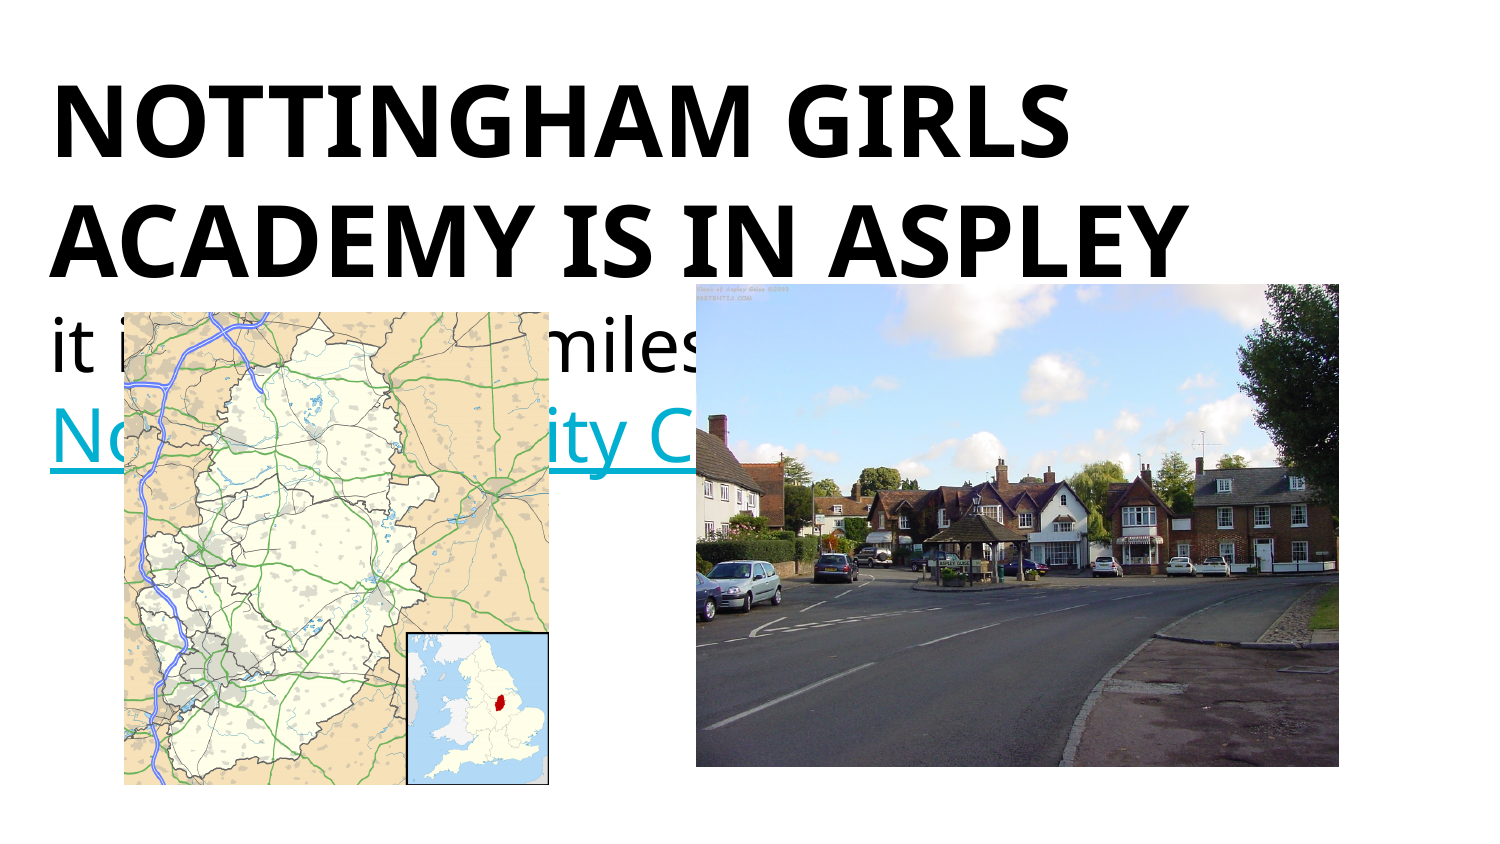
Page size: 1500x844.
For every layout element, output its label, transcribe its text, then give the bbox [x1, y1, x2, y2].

picture [696, 284, 1339, 767]
text_box NOTTINGHAM GIRLS ACADEMY IS IN ASPLEY it is located 3 miles west of Nottingham City Centre in England [34, 42, 1483, 285]
picture [124, 312, 549, 785]
